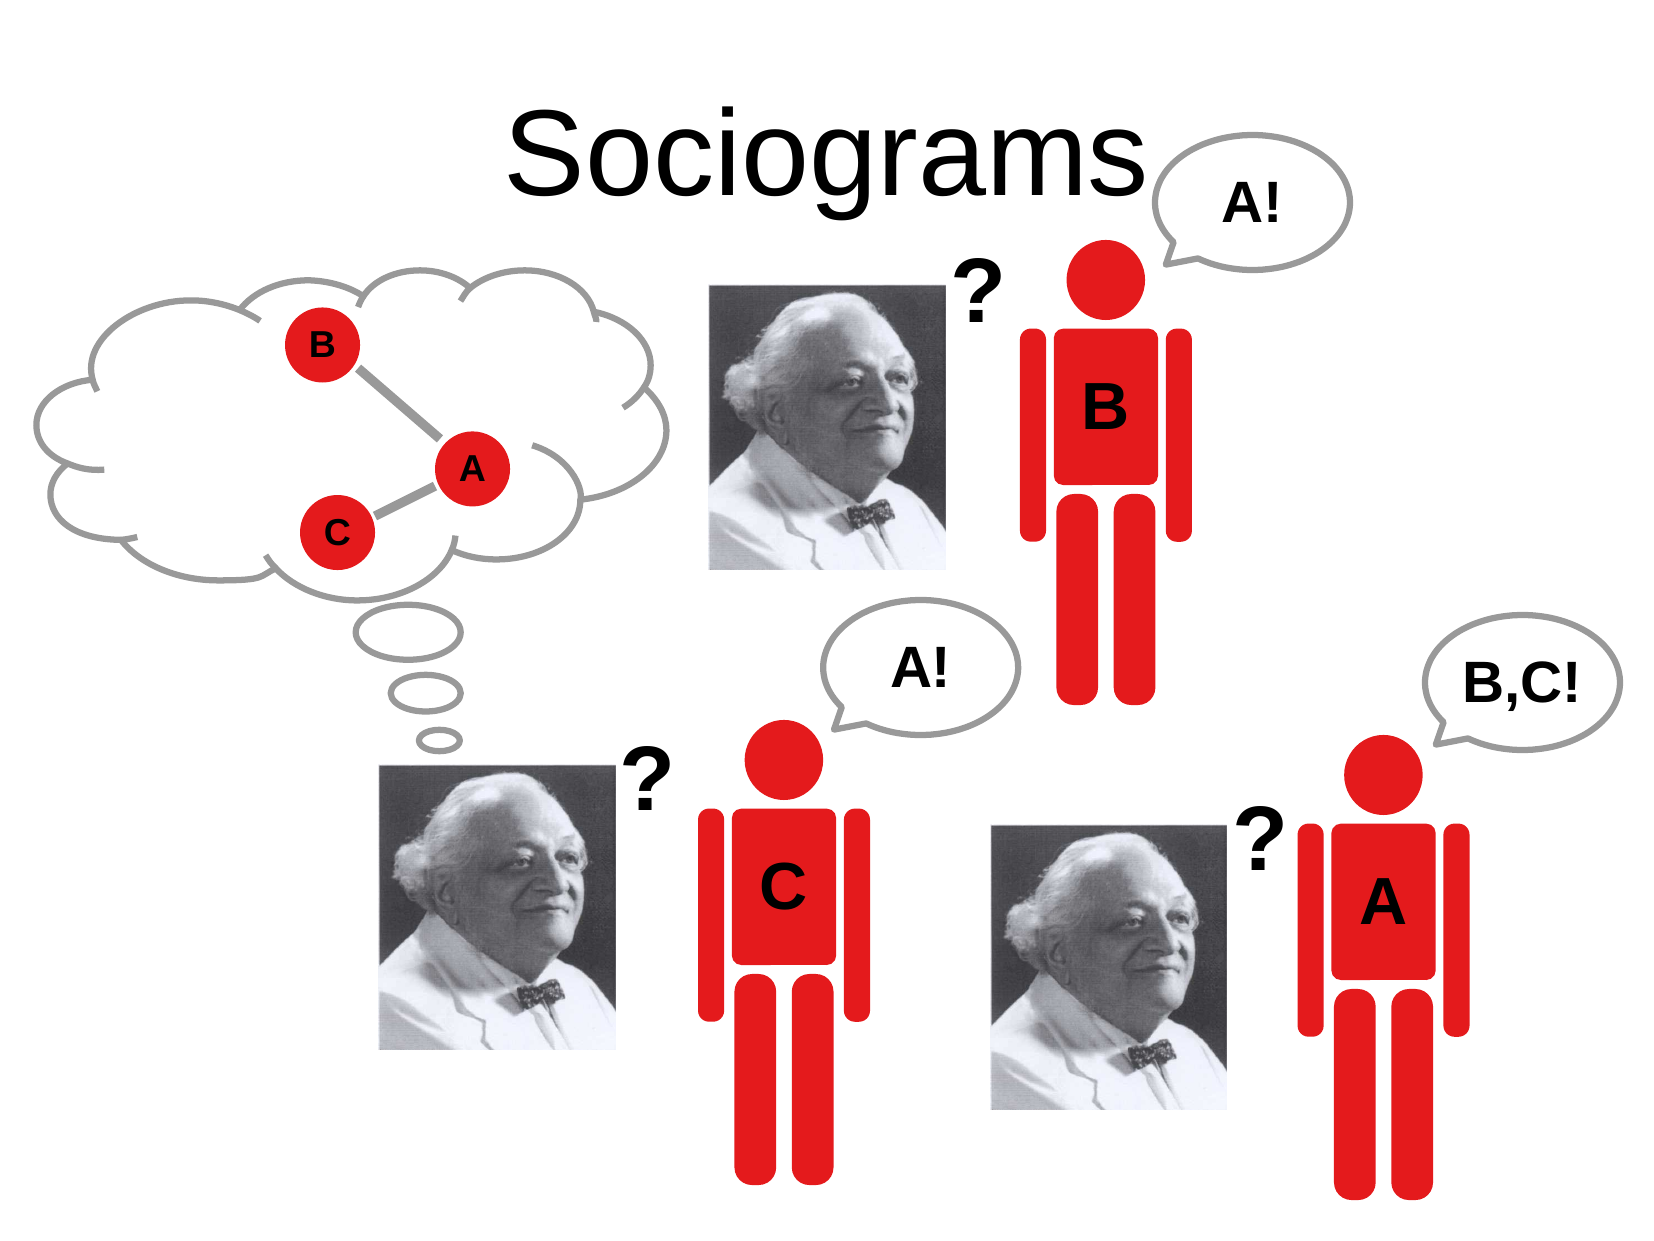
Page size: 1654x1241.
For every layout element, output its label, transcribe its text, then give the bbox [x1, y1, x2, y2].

text_box A [1331, 823, 1436, 981]
text_box [1443, 823, 1470, 1037]
text_box ? [604, 720, 691, 821]
text_box ? [935, 231, 1022, 333]
text_box [1113, 493, 1156, 706]
title Sociograms [82, 49, 1571, 257]
text_box [698, 808, 725, 1022]
text_box B,C! [1425, 615, 1621, 751]
text_box [791, 973, 834, 1186]
text_box [744, 719, 824, 801]
text_box A [435, 431, 511, 507]
text_box B [1053, 328, 1159, 486]
text_box [1165, 328, 1192, 542]
text_box [1056, 493, 1099, 706]
text_box A! [1155, 135, 1351, 271]
text_box C [300, 495, 376, 571]
text_box [1297, 823, 1324, 1037]
text_box C [731, 808, 837, 966]
text_box [1344, 734, 1423, 816]
text_box [1333, 988, 1376, 1201]
picture [990, 824, 1227, 1111]
text_box [1391, 988, 1434, 1201]
text_box [1019, 328, 1047, 542]
picture [708, 284, 946, 571]
text_box [734, 973, 777, 1186]
text_box A! [823, 600, 1019, 736]
text_box [843, 808, 871, 1022]
text_box [1066, 239, 1146, 321]
picture [378, 764, 616, 1051]
text_box B [285, 307, 361, 383]
text_box ? [1217, 780, 1304, 881]
